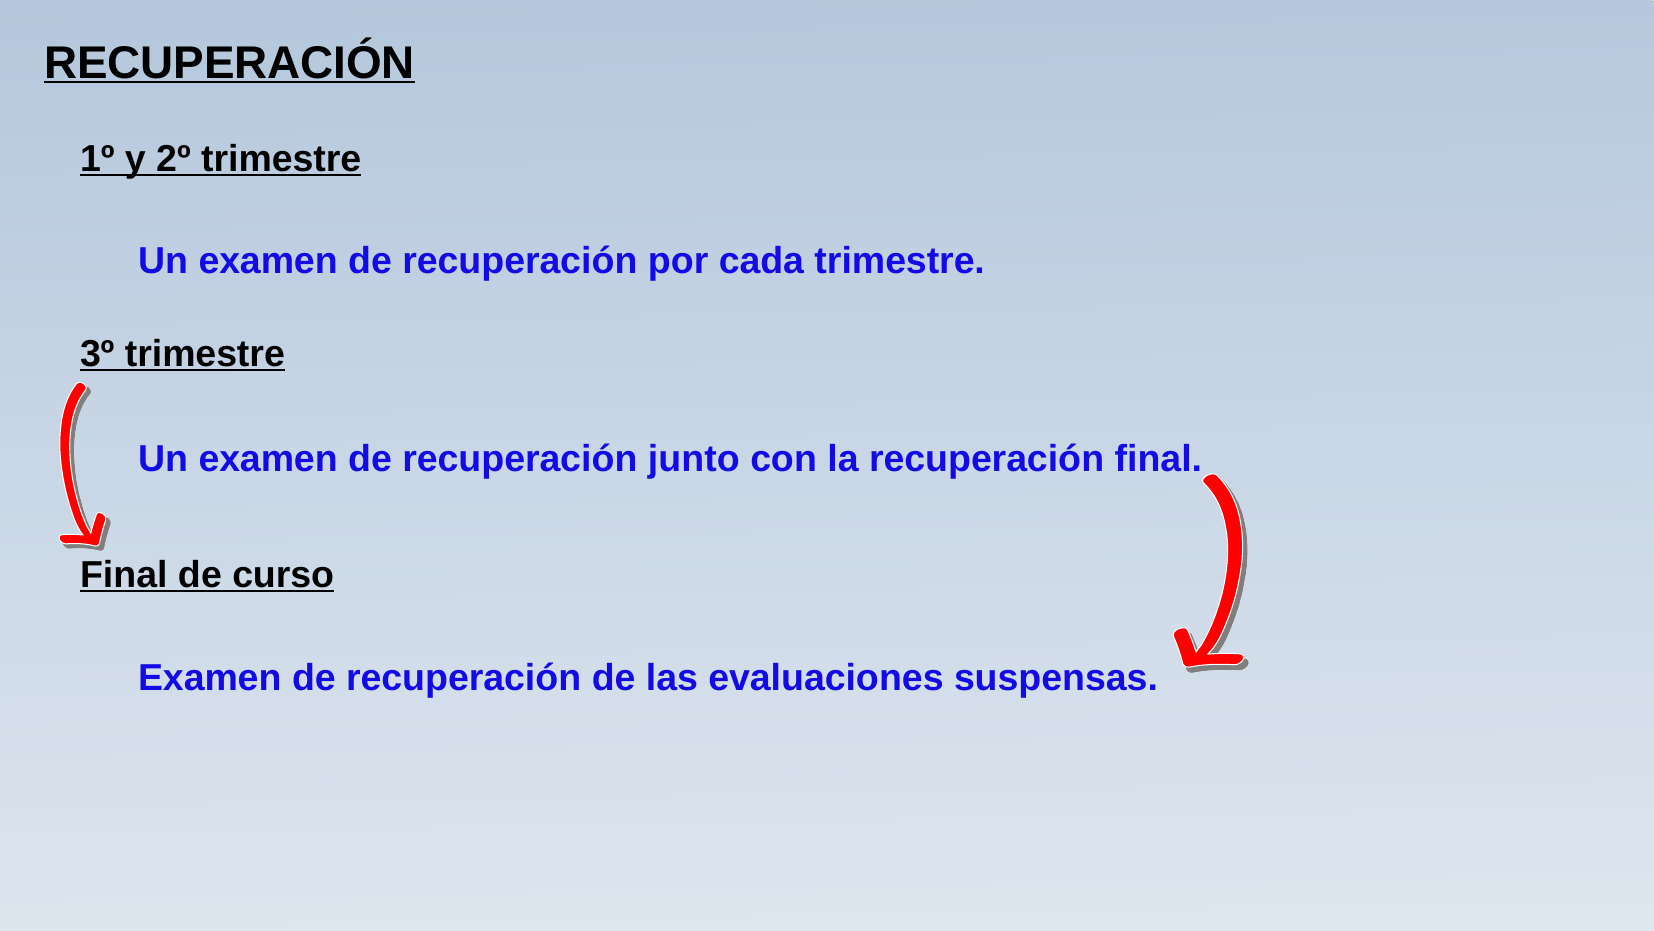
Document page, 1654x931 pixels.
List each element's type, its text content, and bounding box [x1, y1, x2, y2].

text_box Examen de recuperación de las evaluaciones suspensas. [123, 649, 1354, 707]
text_box Un examen de recuperación junto con la recuperación final. [123, 430, 1354, 488]
text_box Un examen de recuperación por cada trimestre. [123, 231, 1215, 289]
text_box [59, 382, 106, 547]
text_box 3º trimestre [65, 325, 396, 383]
text_box Final de curso [65, 546, 516, 603]
text_box [1173, 473, 1244, 668]
text_box RECUPERACIÓN [29, 29, 1388, 96]
text_box 1º y 2º trimestre [65, 129, 396, 187]
